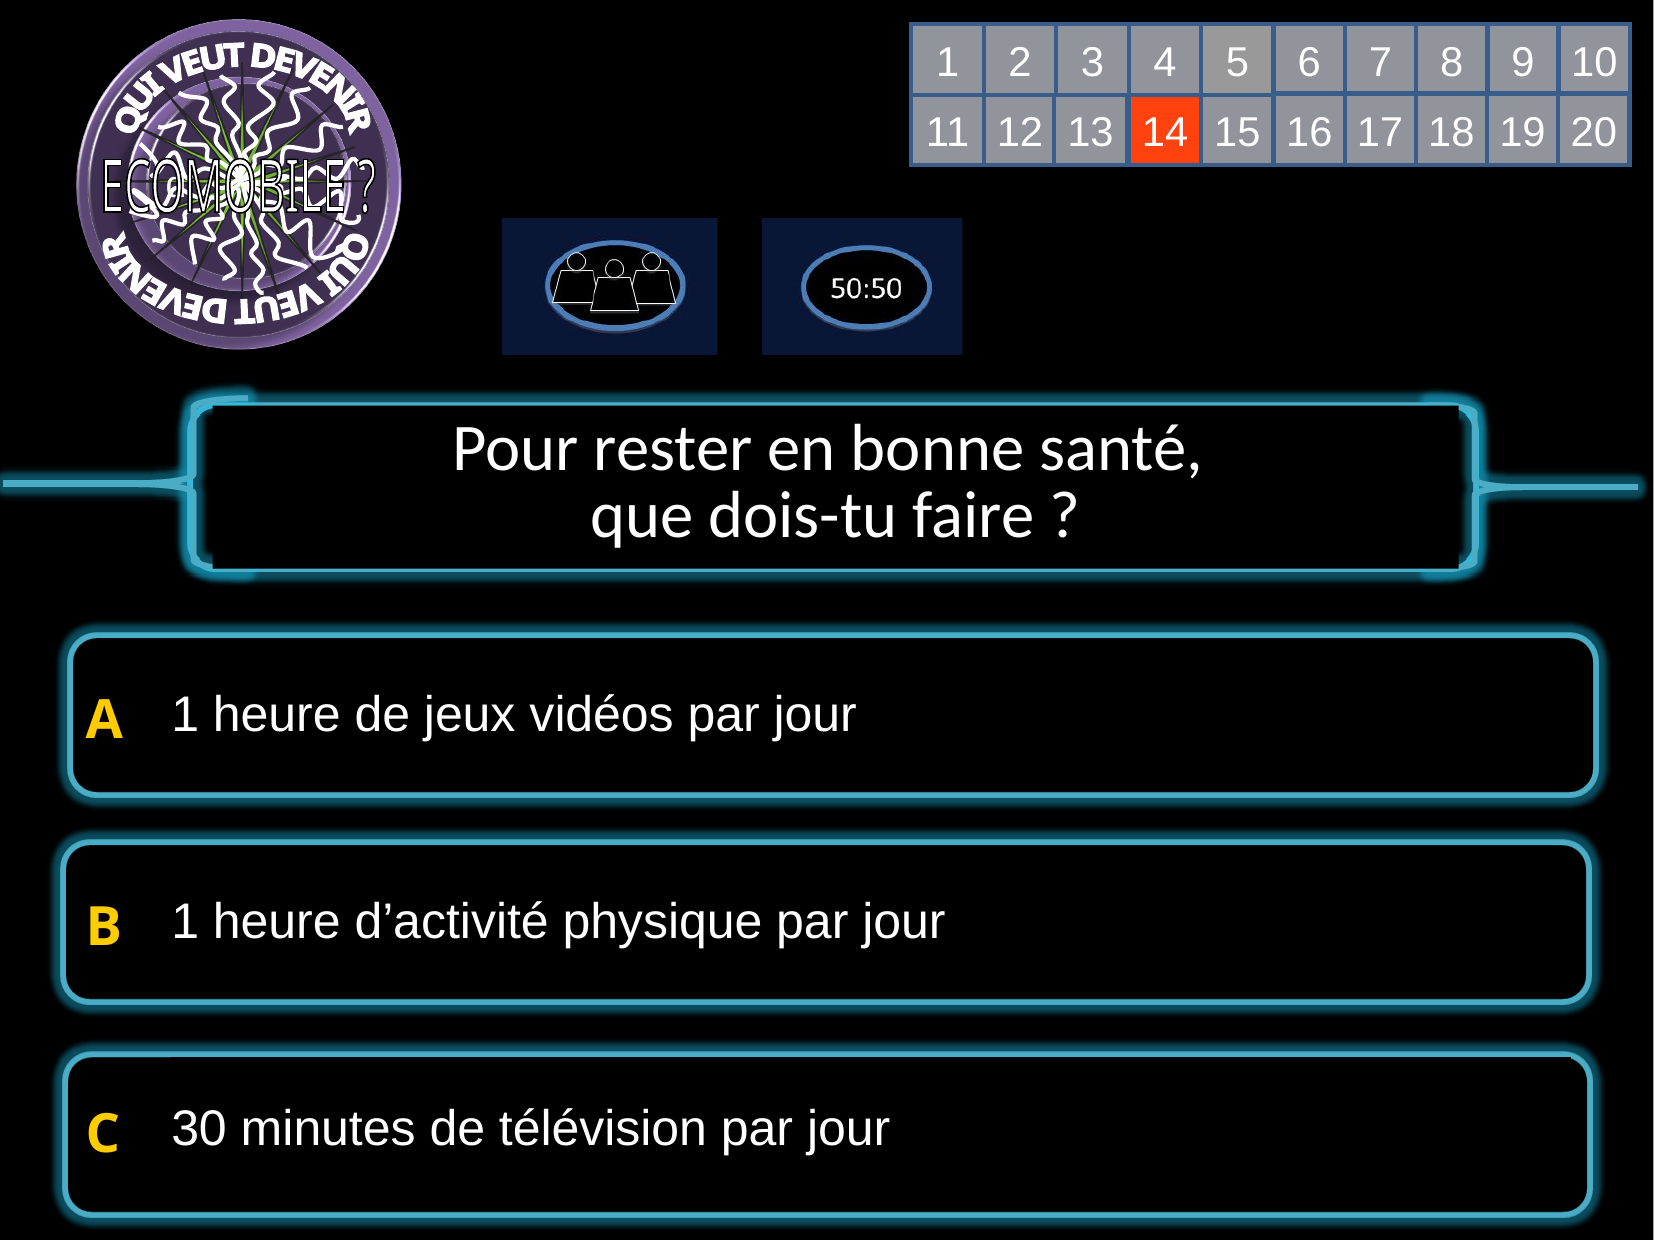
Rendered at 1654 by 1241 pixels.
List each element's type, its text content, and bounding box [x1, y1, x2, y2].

list 1 heure d’activité physique par jour [171, 850, 1571, 993]
text_box 17 [1345, 93, 1415, 166]
text_box 3 [1056, 24, 1128, 95]
text_box 13 [1054, 94, 1127, 166]
picture [53, 18, 402, 370]
text_box 7 [1344, 24, 1416, 93]
picture [50, 615, 1616, 815]
text_box 12 [983, 94, 1054, 166]
text_box 1 [911, 24, 983, 94]
text_box 9 [1487, 24, 1558, 93]
text_box 10 [1558, 24, 1630, 93]
text_box 5 [1201, 24, 1273, 94]
text_box 18 [1415, 93, 1486, 166]
text_box 20 [1558, 93, 1630, 166]
picture [45, 1034, 1610, 1235]
text_box 15 [1201, 94, 1273, 166]
picture [0, 377, 1654, 591]
list 1 heure de jeux vidéos par jour [171, 643, 1571, 786]
text_box 19 [1486, 93, 1558, 166]
text_box 6 [1273, 24, 1344, 93]
text_box 16 [1273, 93, 1345, 166]
list 30 minutes de télévision par jour [171, 1057, 1571, 1199]
text_box 14 [1128, 94, 1201, 166]
picture [43, 822, 1609, 1022]
text_box 11 [911, 94, 983, 166]
text_box 4 [1128, 24, 1201, 94]
text_box 2 [983, 24, 1056, 94]
title Pour rester en bonne santé, que dois-tu faire ? [212, 405, 1459, 569]
text_box 8 [1416, 24, 1487, 93]
